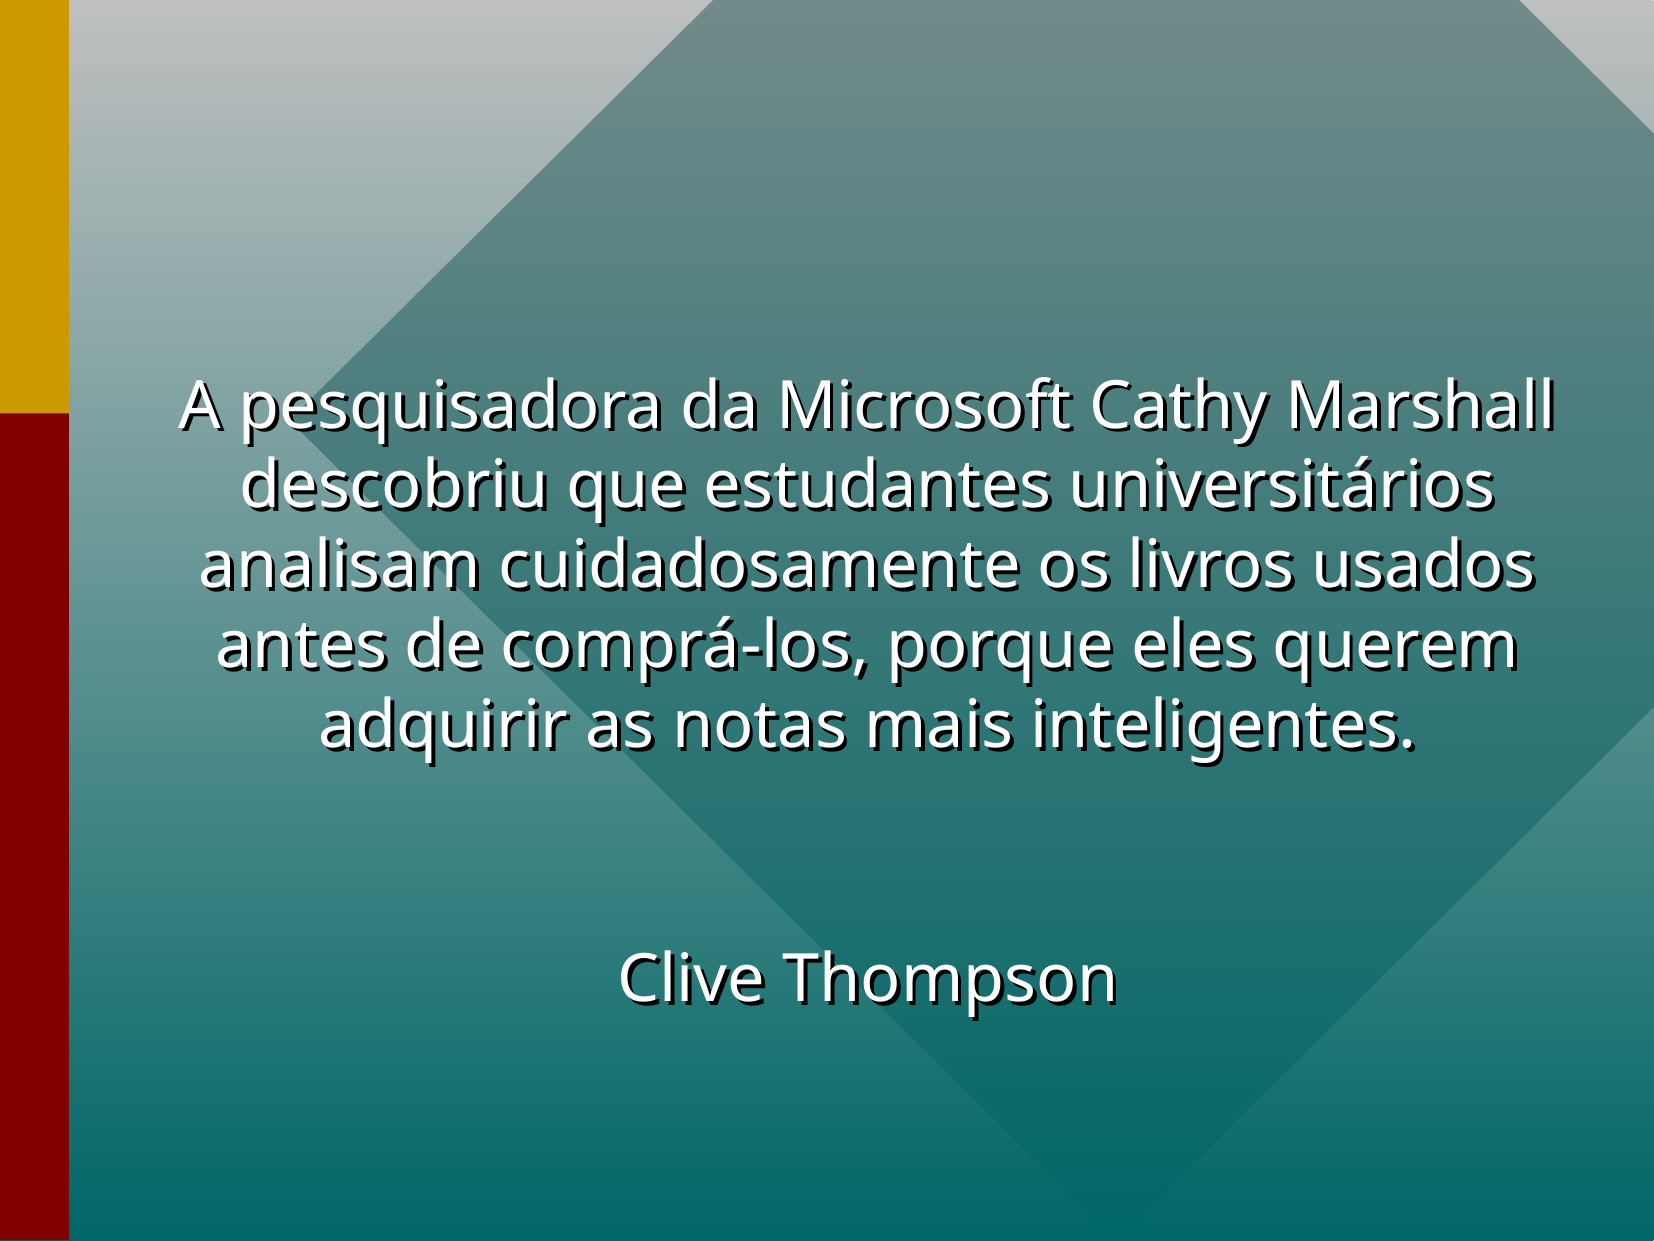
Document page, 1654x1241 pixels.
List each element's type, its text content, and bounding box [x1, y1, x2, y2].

subtitle A pesquisadora da Microsoft Cathy Marshall descobriu que estudantes universitários analisam cuidadosamente os livros usados antes de comprá-los, porque eles querem adquirir as notas mais inteligentes. Clive Thompson [165, 267, 1571, 1109]
